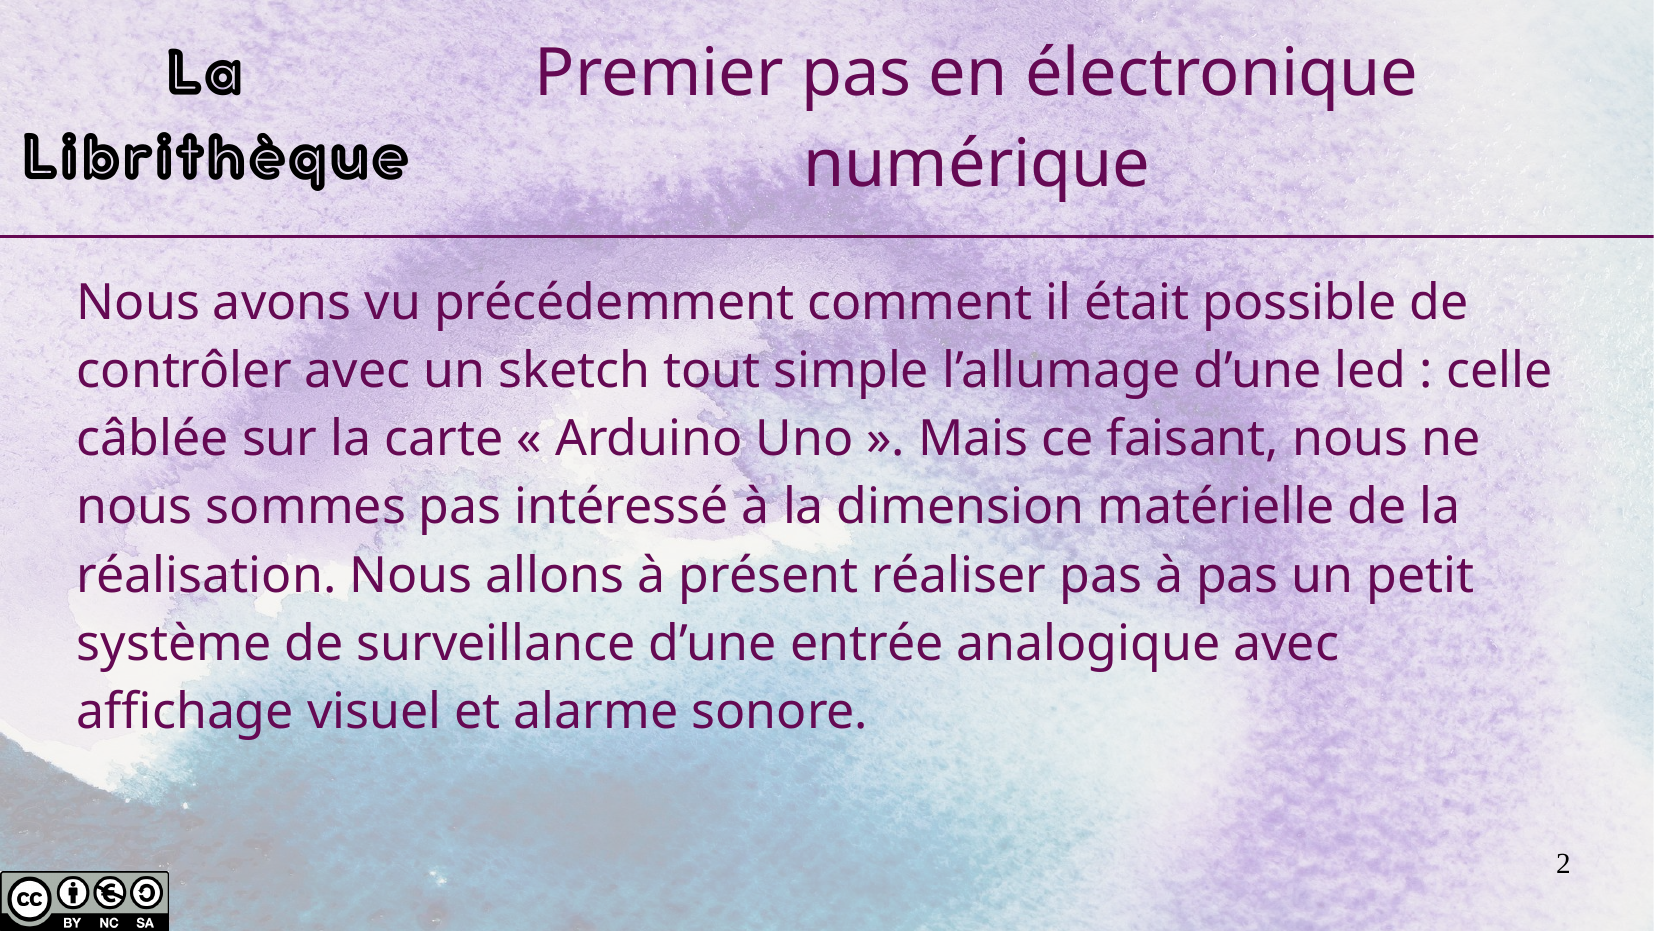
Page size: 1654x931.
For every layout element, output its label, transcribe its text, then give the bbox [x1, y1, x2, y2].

picture [0, 871, 169, 931]
list Nous avons vu précédemment comment il était possible de contrôler avec un sketch tout simple l’allumage d’une led : celle câblée sur la carte « Arduino Uno ». Mais ce faisant, nous ne nous sommes pas intéressé à la dimension matérielle de la réalisation. Nous allons à présent réaliser pas à pas un petit système de surveillance d’une entrée analogique avec affichage visuel et alarme sonore. [76, 265, 1565, 827]
title Premier pas en électronique numérique [383, 23, 1571, 206]
picture [4, 46, 383, 193]
